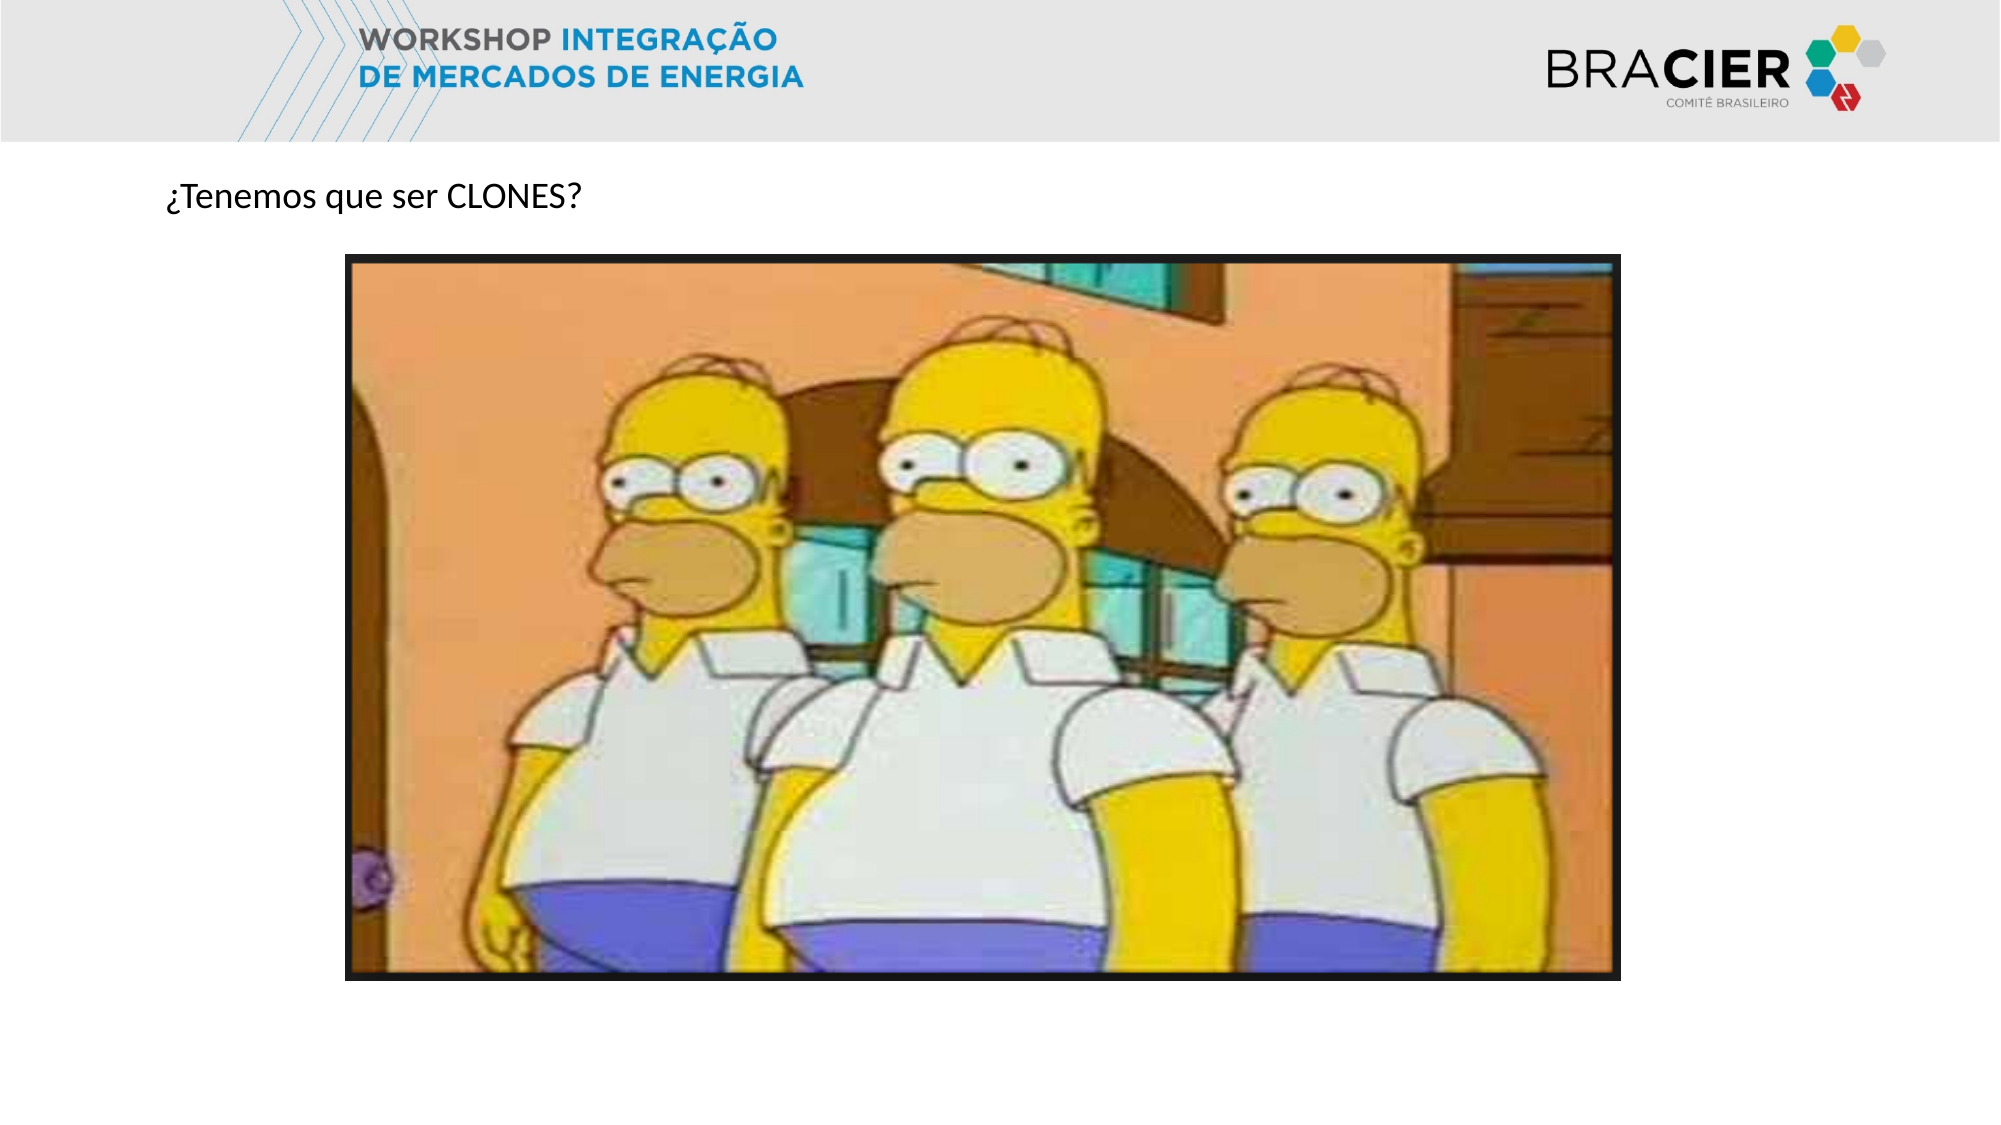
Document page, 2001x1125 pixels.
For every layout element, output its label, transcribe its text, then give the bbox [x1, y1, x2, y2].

title ¿Tenemos que ser CLONES? [150, 99, 1851, 288]
picture [0, 0, 2000, 142]
picture [345, 254, 1621, 981]
